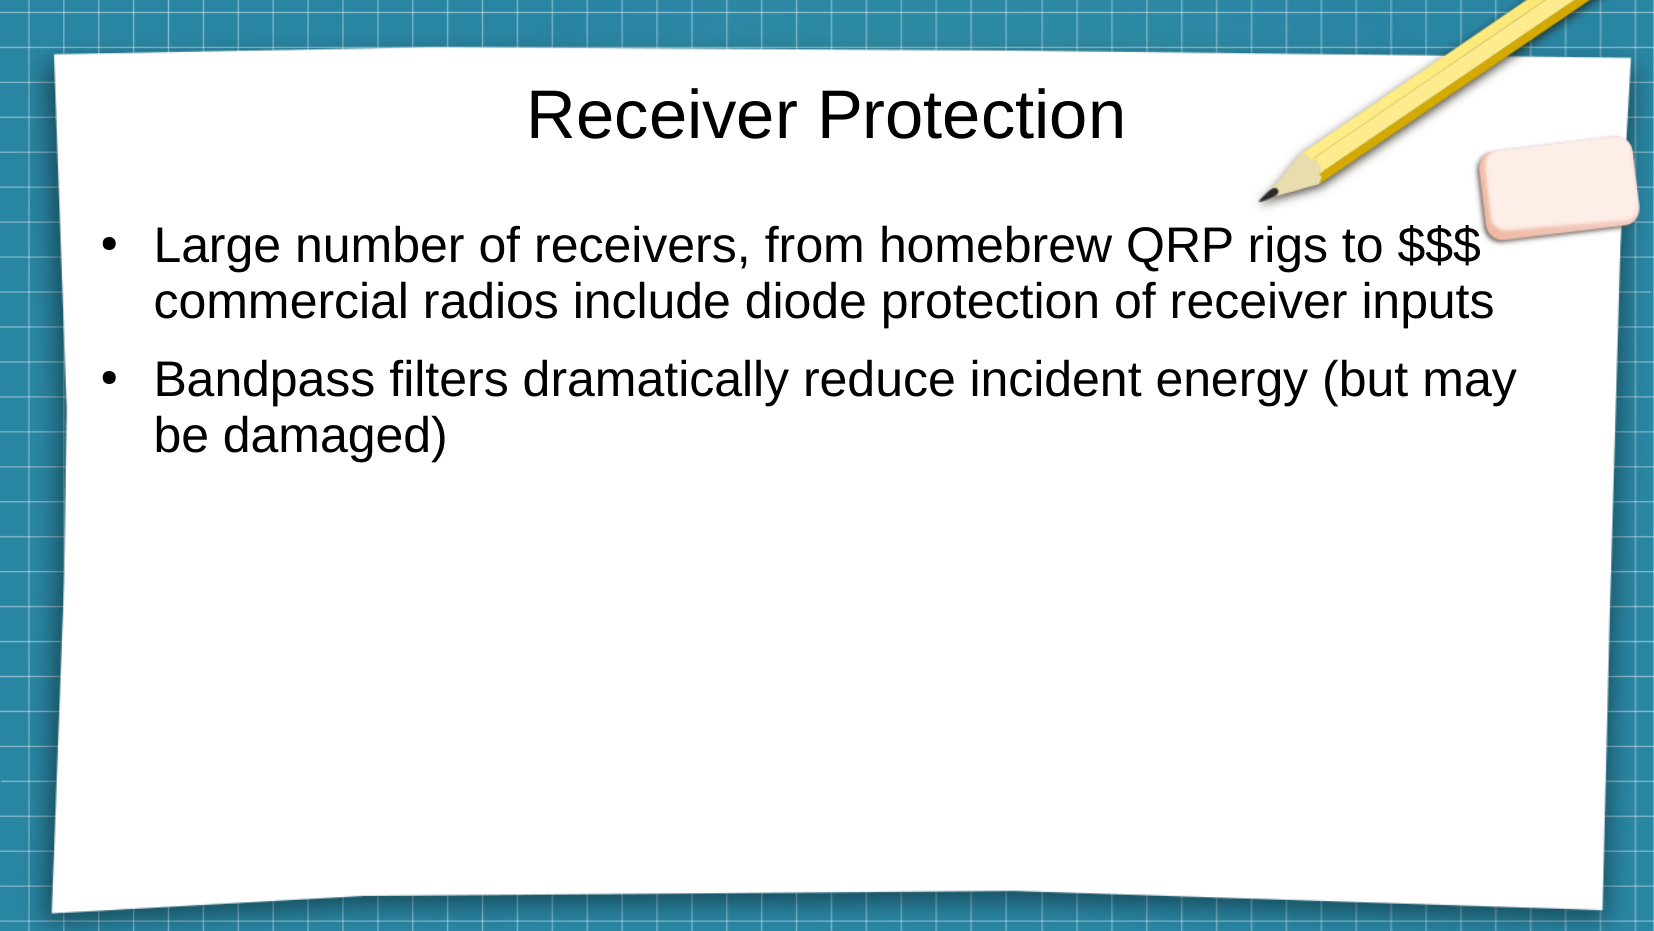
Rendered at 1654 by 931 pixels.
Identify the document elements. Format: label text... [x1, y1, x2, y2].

list Large number of receivers, from homebrew QRP rigs to $$$ commercial radios include diode protection of receiver inputs Bandpass filters dramatically reduce incident energy (but may be damaged) [82, 217, 1571, 758]
title Receiver Protection [82, 37, 1571, 193]
picture [0, 0, 1654, 931]
